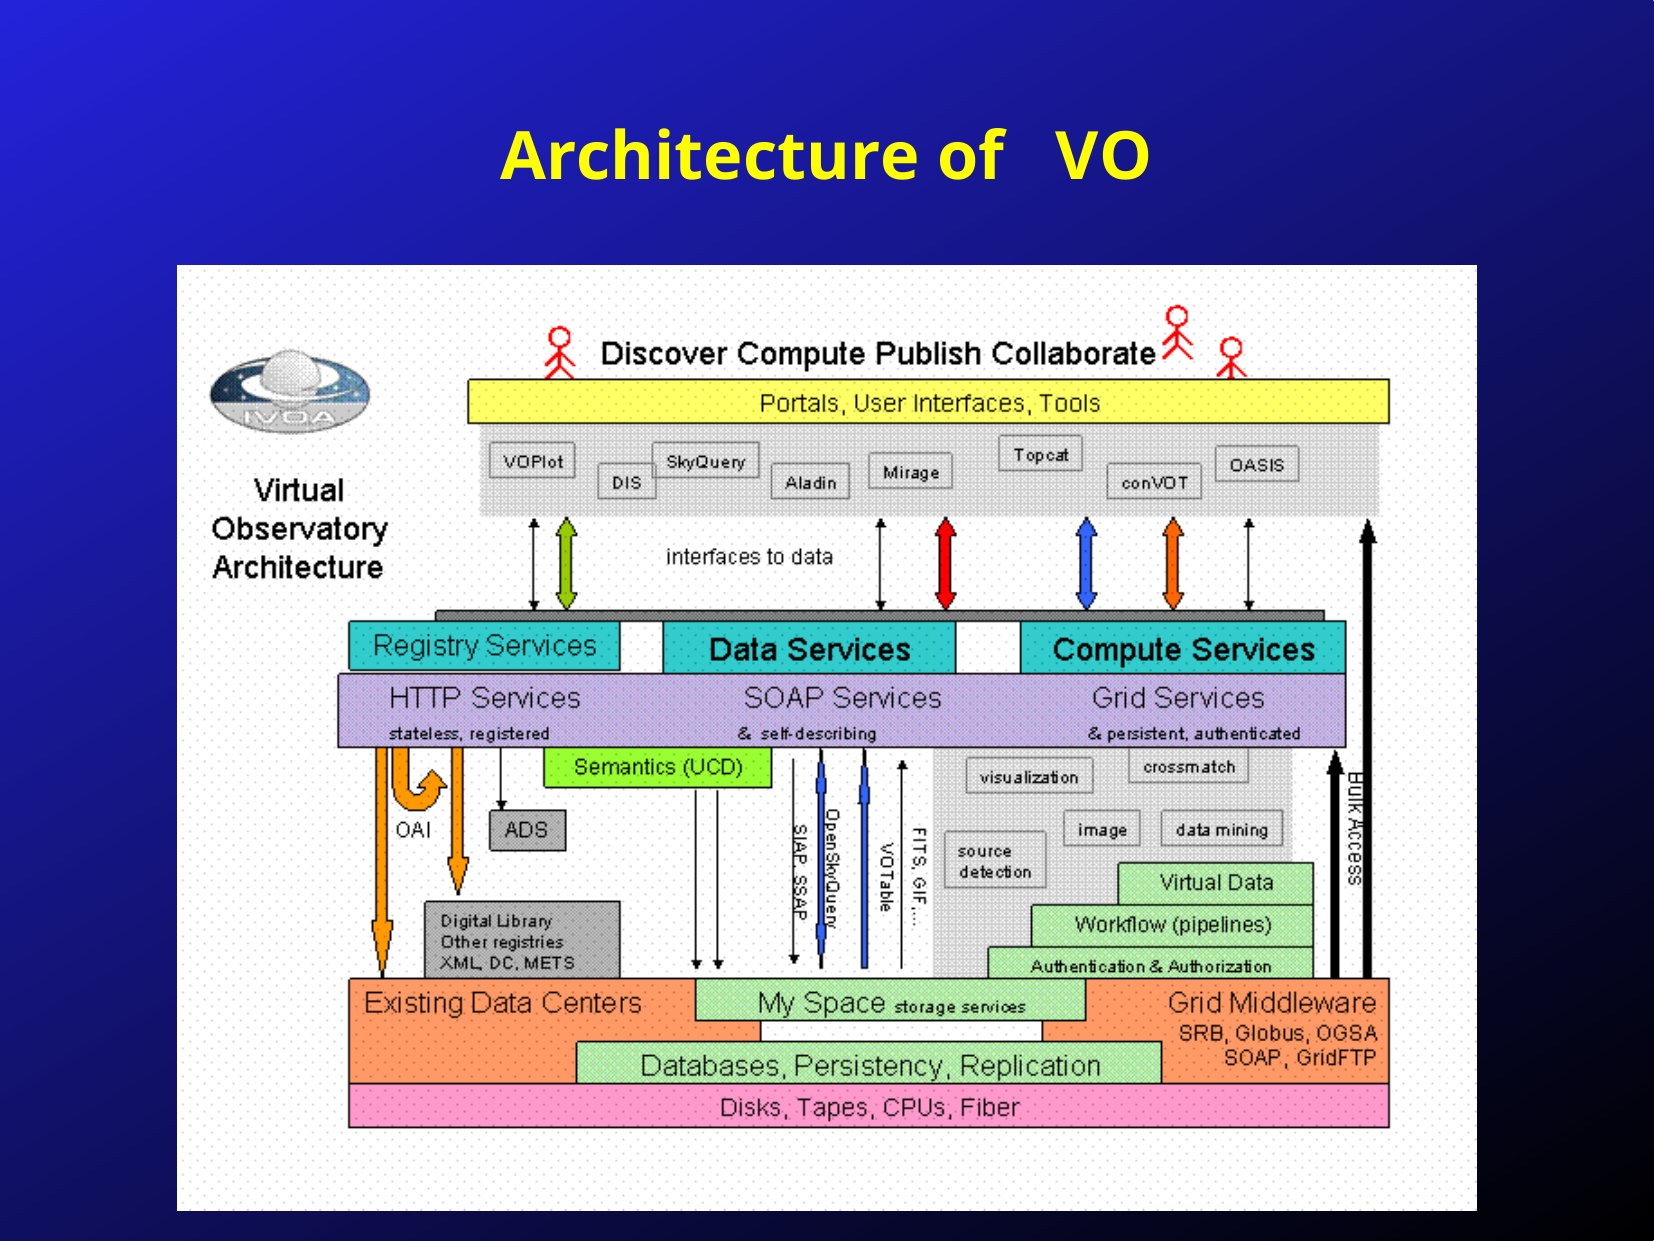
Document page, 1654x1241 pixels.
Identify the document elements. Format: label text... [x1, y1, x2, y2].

picture [177, 265, 1477, 1211]
title Architecture of VO [82, 49, 1571, 257]
